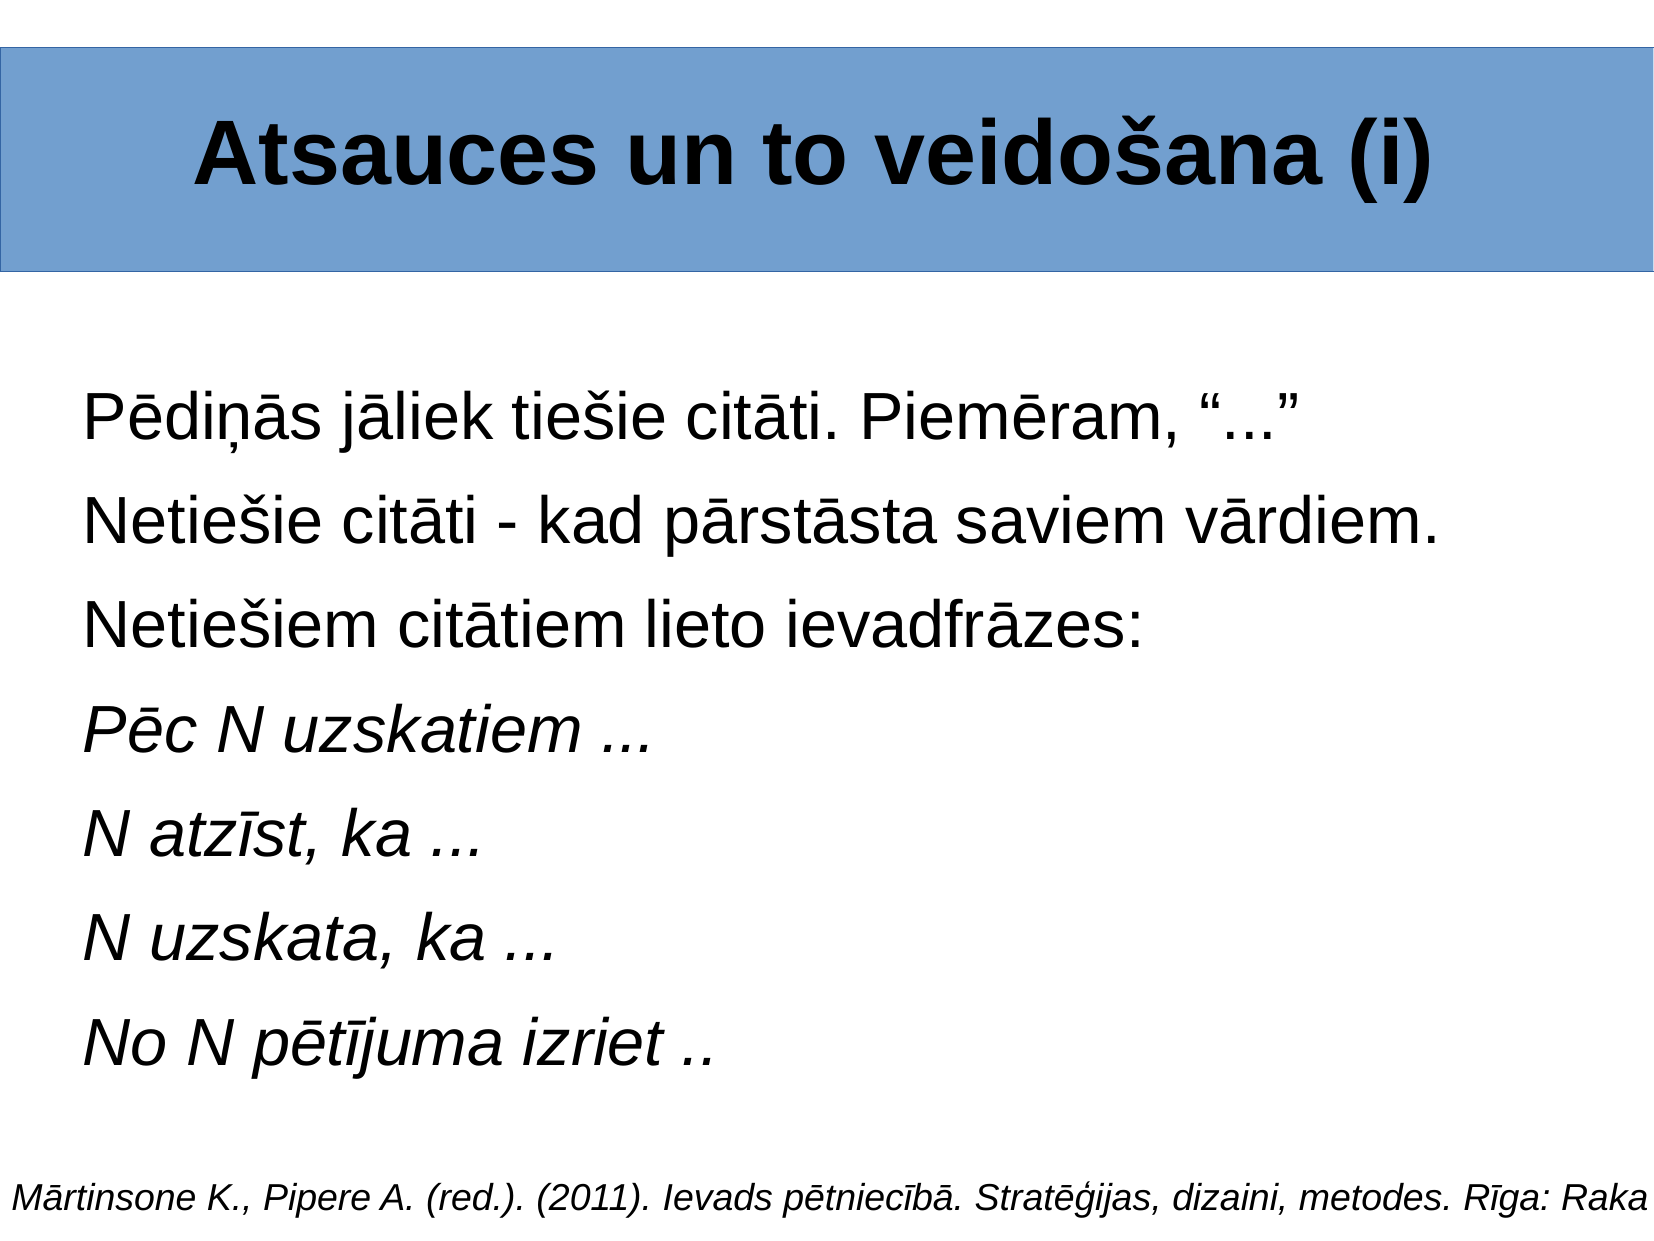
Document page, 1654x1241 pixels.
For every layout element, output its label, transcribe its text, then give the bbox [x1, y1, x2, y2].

text_box Mārtinsone K., Pipere A. (red.). (2011). Ievads pētniecībā. Stratēģijas, dizaini, metodes. Rīga: Raka [0, 1169, 1654, 1227]
title Atsauces un to veidošana (i) [82, 49, 1571, 257]
list Pēdiņās jāliek tiešie citāti. Piemēram, “...” Netiešie citāti - kad pārstāsta saviem vārdiem. Netiešiem citātiem lieto ievadfrāzes: Pēc N uzskatiem ... N atzīst, ka ... N uzskata, ka ... No N pētījuma izriet .. [82, 378, 1619, 1099]
text_box [0, 47, 1654, 272]
